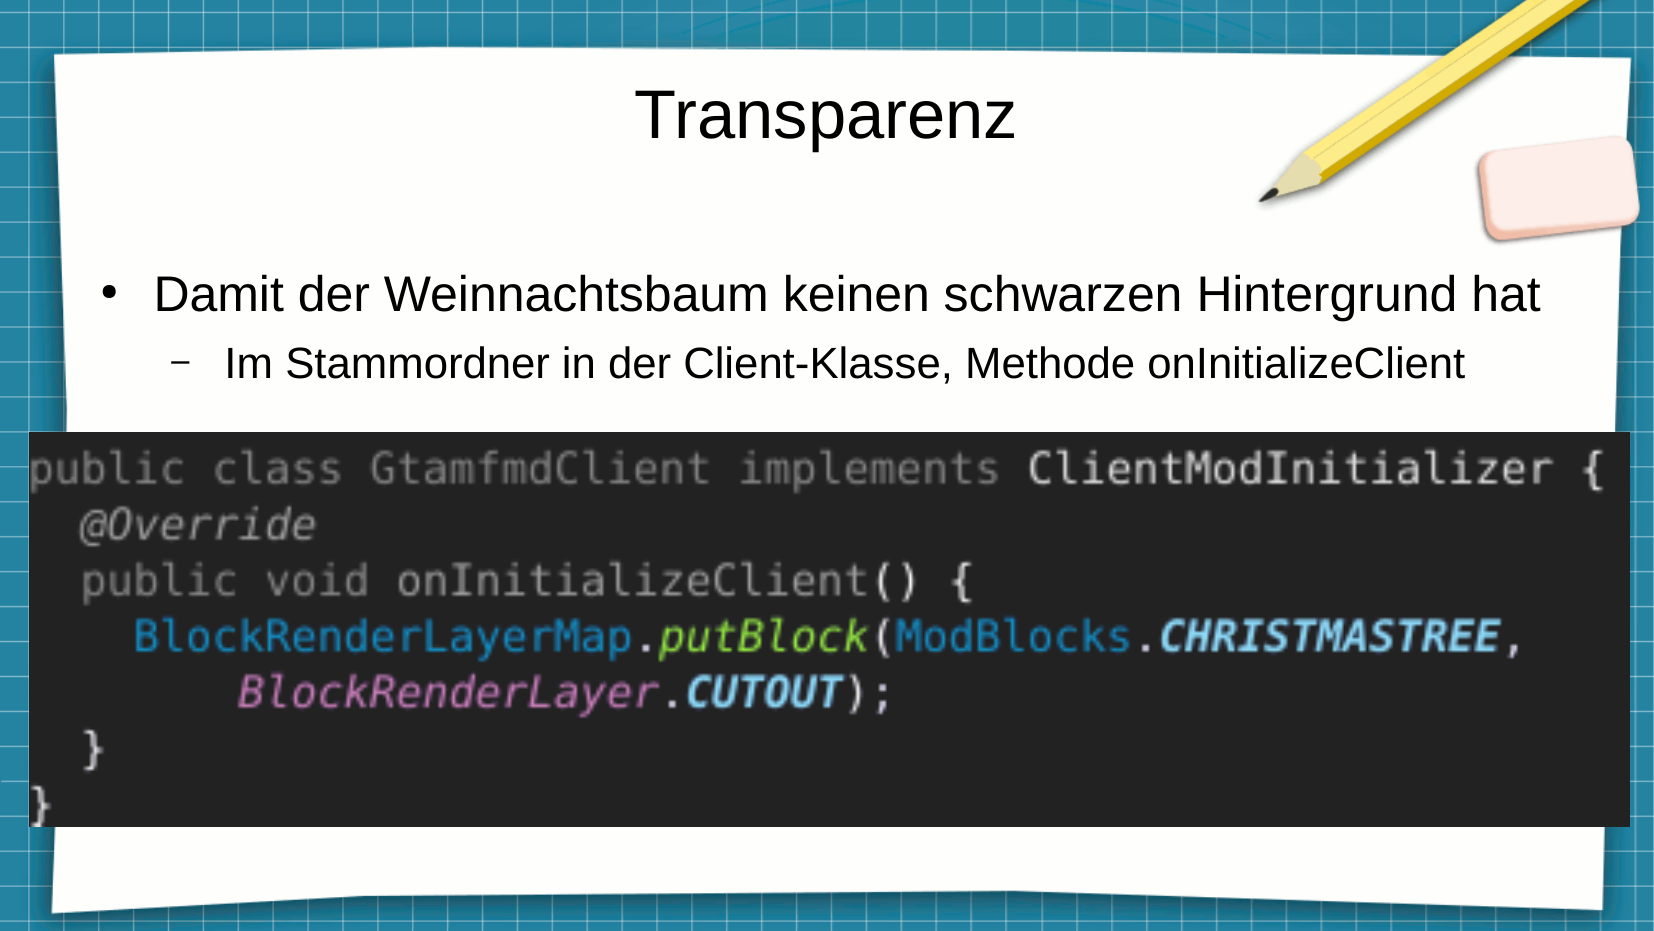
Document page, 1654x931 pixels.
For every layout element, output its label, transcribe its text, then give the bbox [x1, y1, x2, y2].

picture [0, 0, 1654, 931]
title Transparenz [82, 37, 1571, 193]
list Damit der Weinnachtsbaum keinen schwarzen Hintergrund hat Im Stammordner in der Client-Klasse, Methode onInitializeClient [82, 265, 1571, 432]
